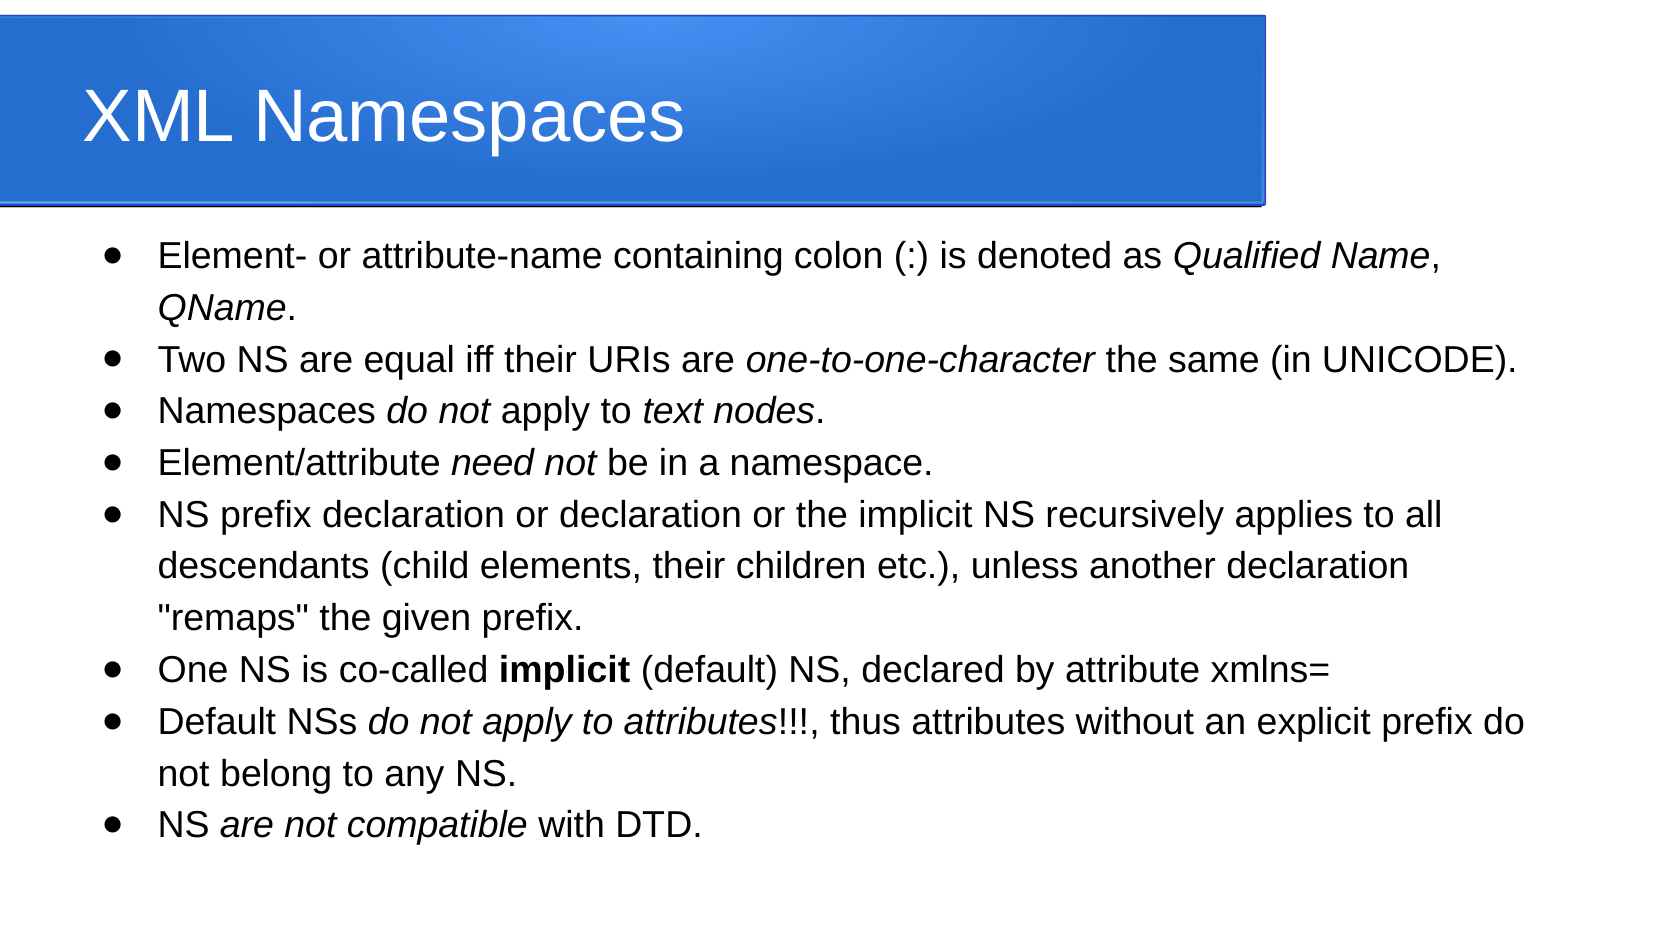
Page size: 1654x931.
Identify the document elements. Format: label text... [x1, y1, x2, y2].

picture [0, 13, 1269, 211]
text_box XML Namespaces [82, 35, 1235, 189]
text_box Element- or attribute-name containing colon (:) is denoted as Qualified Name, QName. Two NS are equal iff their URIs are one-to-one-character the same (in UNICODE). Namespaces do not apply to text nodes. Element/attribute need not be in a namespace. NS prefix declaration or declaration or the implicit NS recursively applies to all descendants (child elements, their children etc.), unless another declaration "remaps" the given prefix. One NS is co-called implicit (default) NS, declared by attribute xmlns= Default NSs do not apply to attributes!!!, thus attributes without an explicit prefix do not belong to any NS. NS are not compatible with DTD. [82, 224, 1571, 887]
